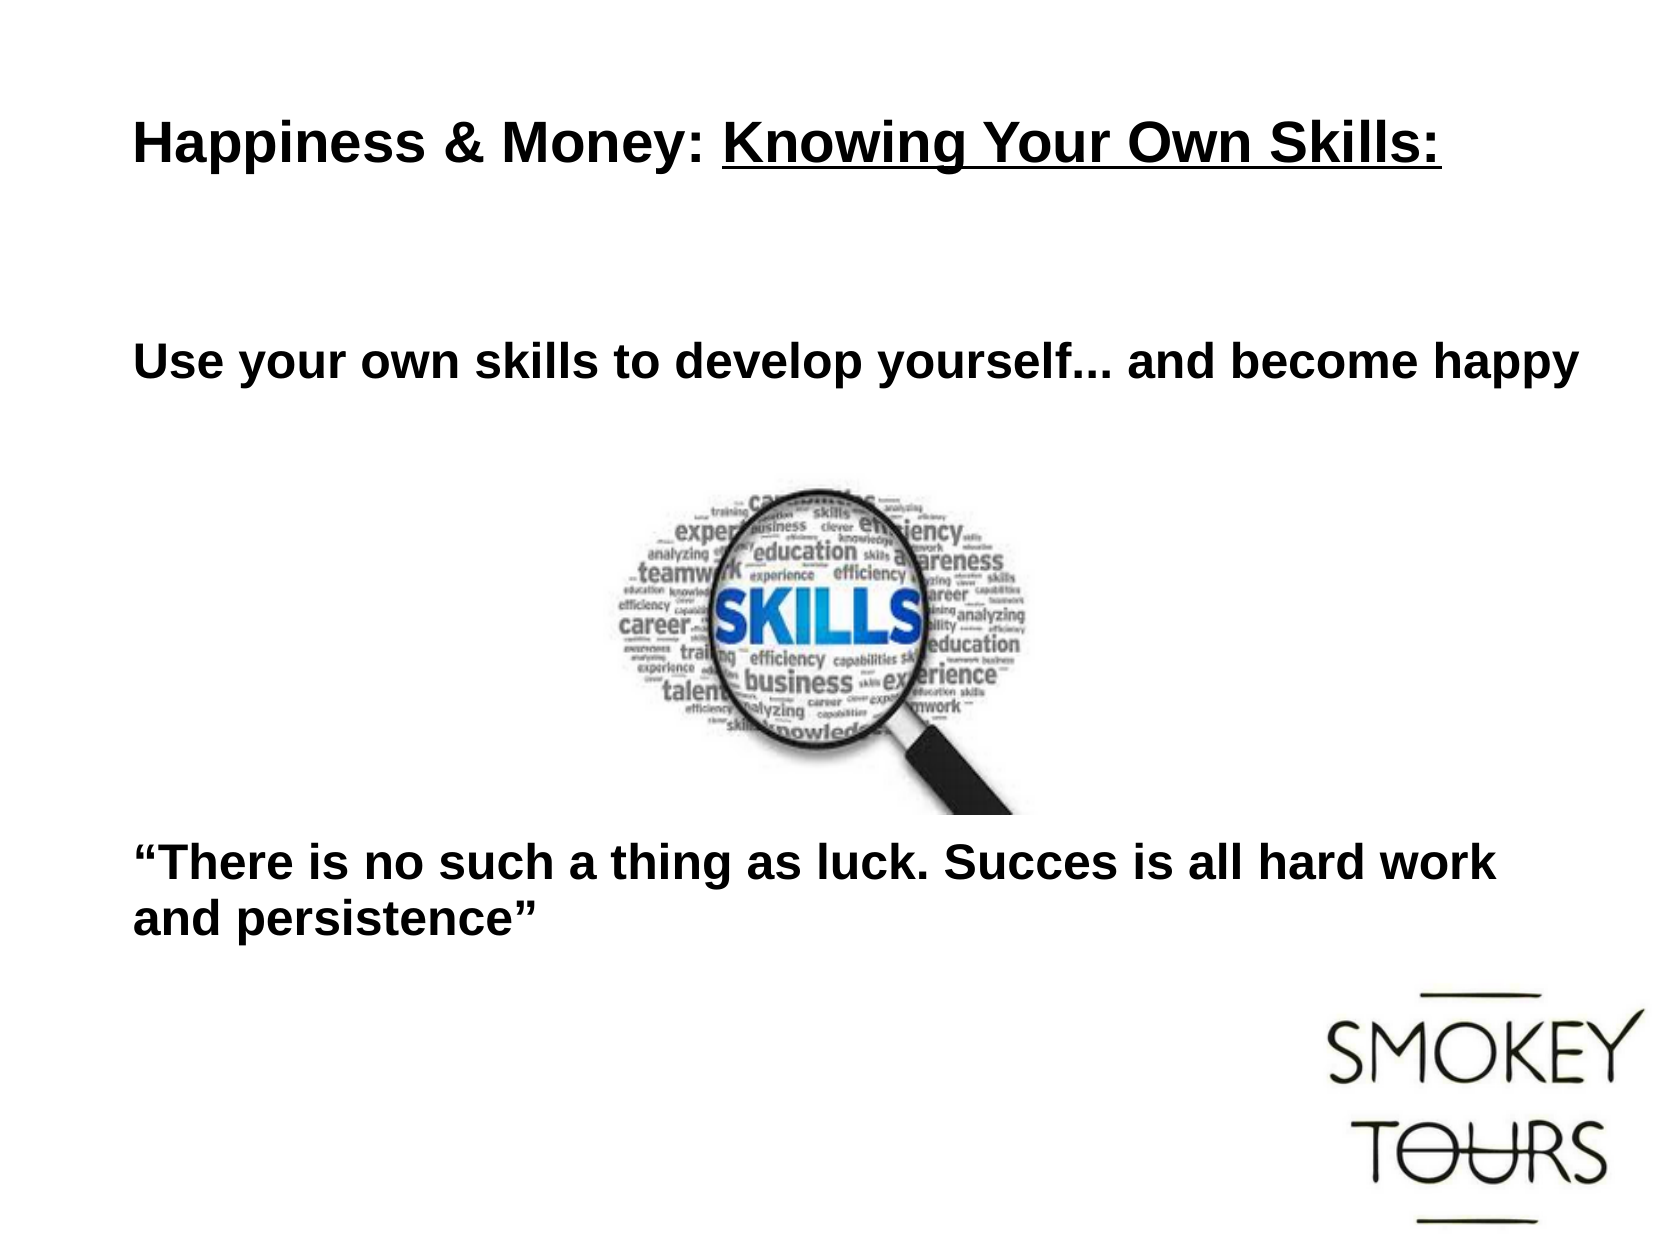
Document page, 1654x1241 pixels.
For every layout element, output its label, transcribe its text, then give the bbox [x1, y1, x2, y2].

picture [1322, 968, 1654, 1241]
text_box Happiness & Money: Knowing Your Own Skills: Use your own skills to develop yourself... and become happy “There is no such a thing as luck. Succes is all hard work and persistence” [118, 102, 1619, 1241]
picture [602, 448, 1038, 815]
